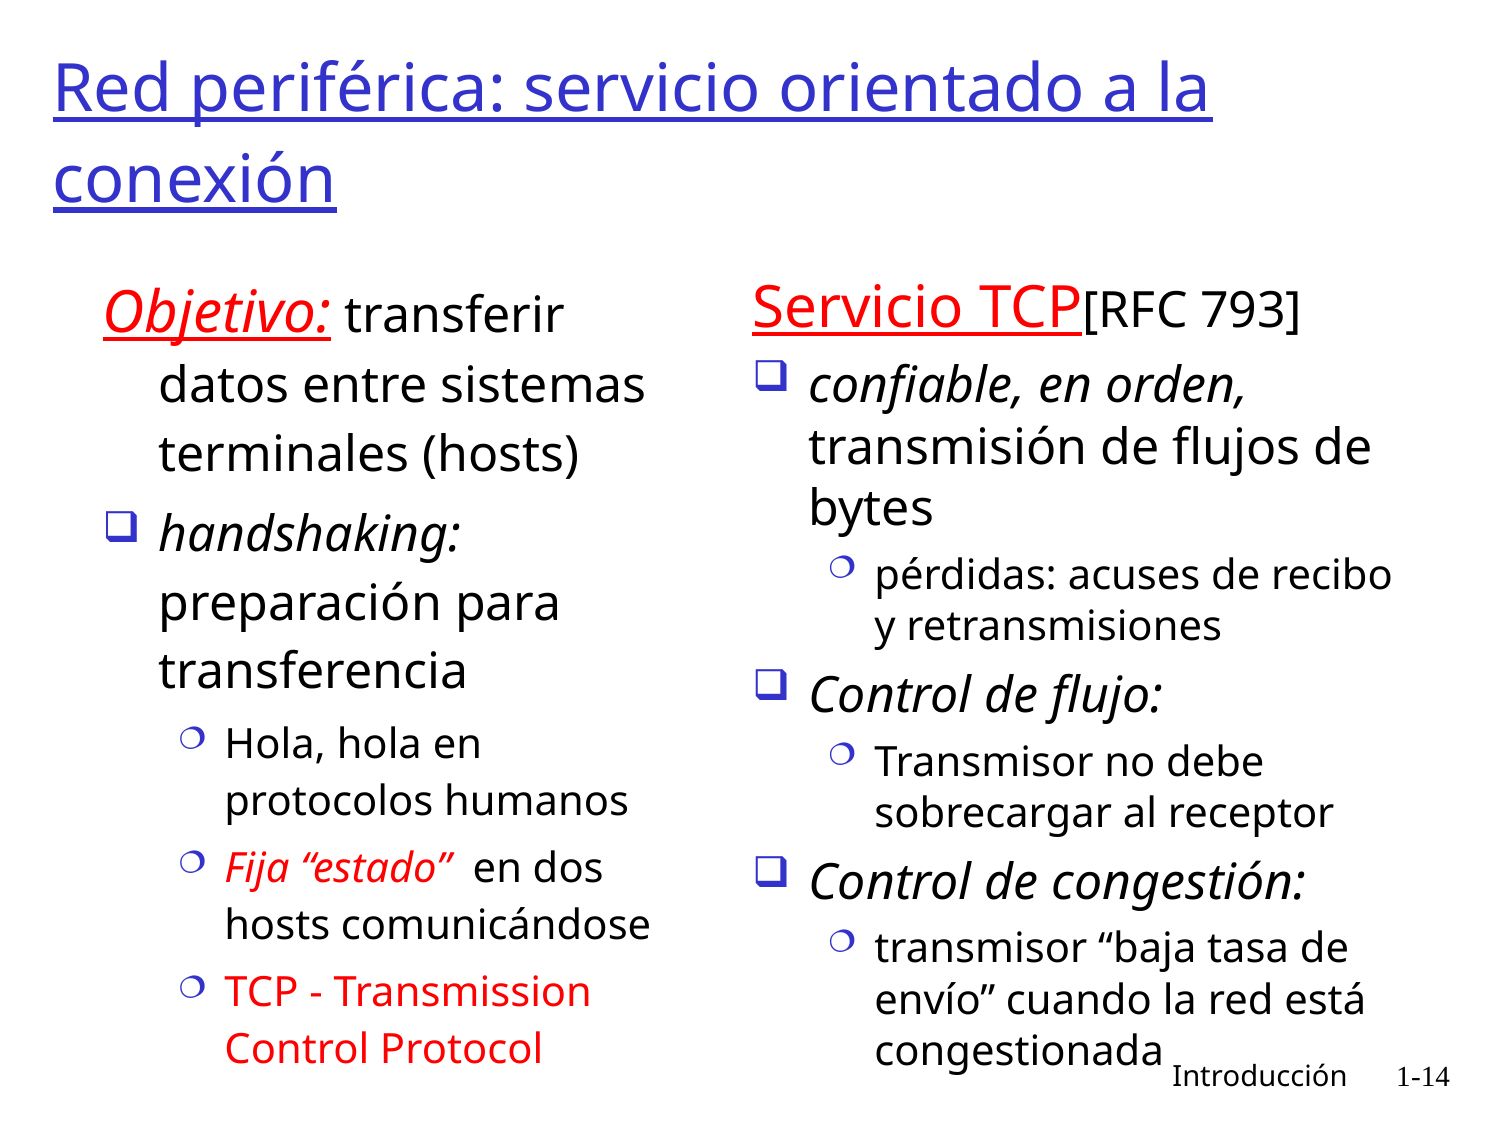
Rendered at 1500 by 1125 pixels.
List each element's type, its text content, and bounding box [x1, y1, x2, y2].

list Servicio TCP[RFC 793] confiable, en orden, transmisión de flujos de bytes pérdidas: acuses de recibo y retransmisiones Control de flujo: Transmisor no debe sobrecargar al receptor Control de congestión: transmisor “baja tasa de envío” cuando la red está congestionada [737, 262, 1426, 1026]
title Red periférica: servicio orientado a la conexión [37, 37, 1425, 225]
list Objetivo: transferir datos entre sistemas terminales (hosts) handshaking: preparación para transferencia Hola, hola en protocolos humanos Fija “estado” en dos hosts comunicándose TCP - Transmission Control Protocol [87, 262, 713, 1026]
text_box 1-<number> [1362, 1050, 1466, 1125]
text_box Introducción [887, 1050, 1362, 1125]
